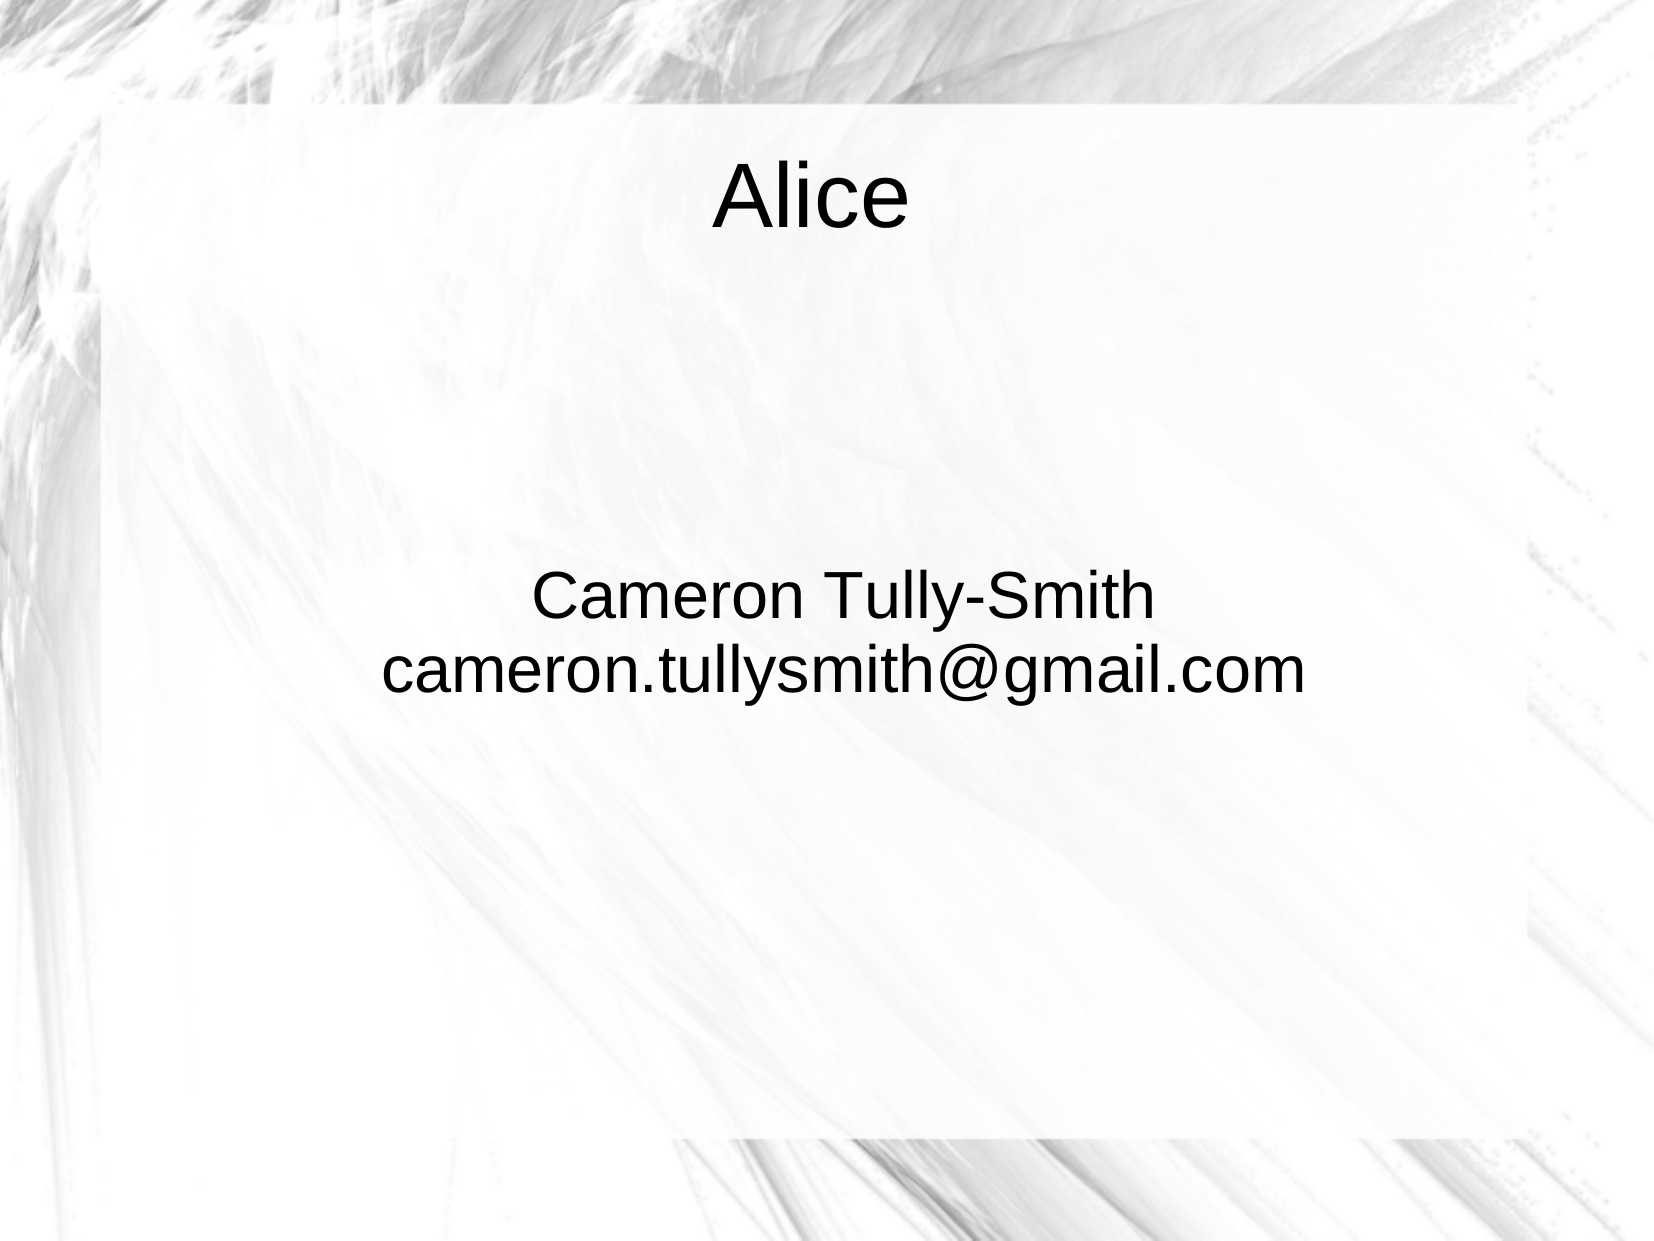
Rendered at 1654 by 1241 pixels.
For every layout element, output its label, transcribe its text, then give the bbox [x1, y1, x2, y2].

title Alice [118, 112, 1506, 281]
subtitle Cameron Tully-Smith cameron.tullysmith@gmail.com [118, 319, 1571, 945]
picture [0, 0, 1654, 1241]
